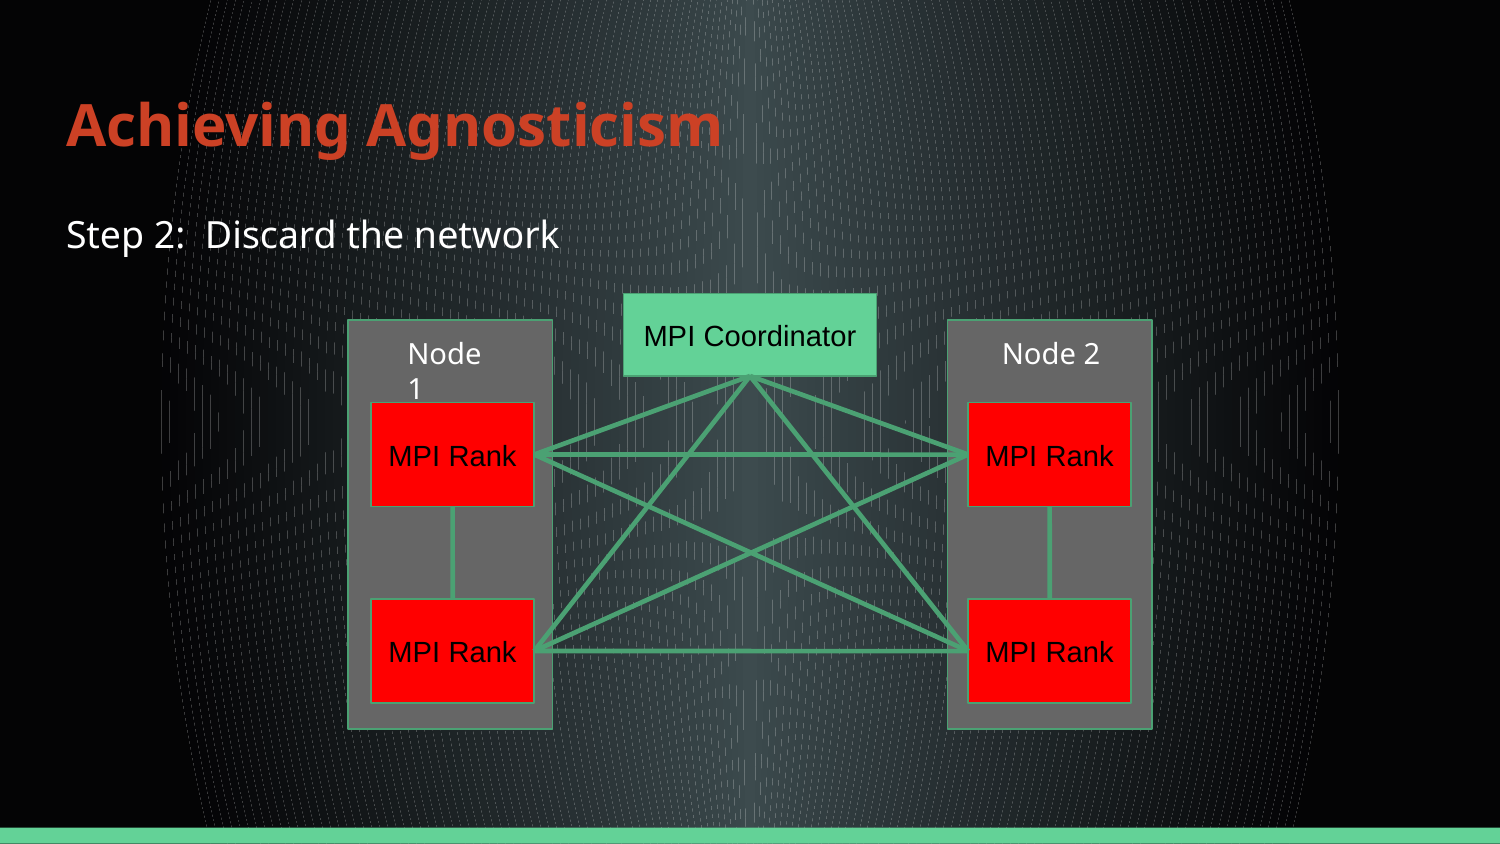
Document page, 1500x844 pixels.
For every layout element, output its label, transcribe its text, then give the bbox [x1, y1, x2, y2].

text_box MPI Rank [371, 402, 535, 507]
title Achieving Agnosticism [51, 72, 1449, 167]
text_box [947, 458, 1047, 645]
text_box MPI Rank [371, 598, 535, 704]
text_box [545, 633, 553, 643]
list Step 2: Discard the network [51, 189, 1449, 771]
text_box Node 2 [986, 320, 1120, 376]
text_box [348, 320, 553, 729]
text_box [947, 630, 958, 643]
text_box MPI Coordinator [623, 293, 877, 376]
text_box MPI Rank [968, 598, 1132, 704]
text_box MPI Rank [968, 402, 1132, 507]
text_box [455, 458, 553, 645]
text_box Node 1 [392, 320, 513, 376]
text_box [947, 320, 1152, 729]
